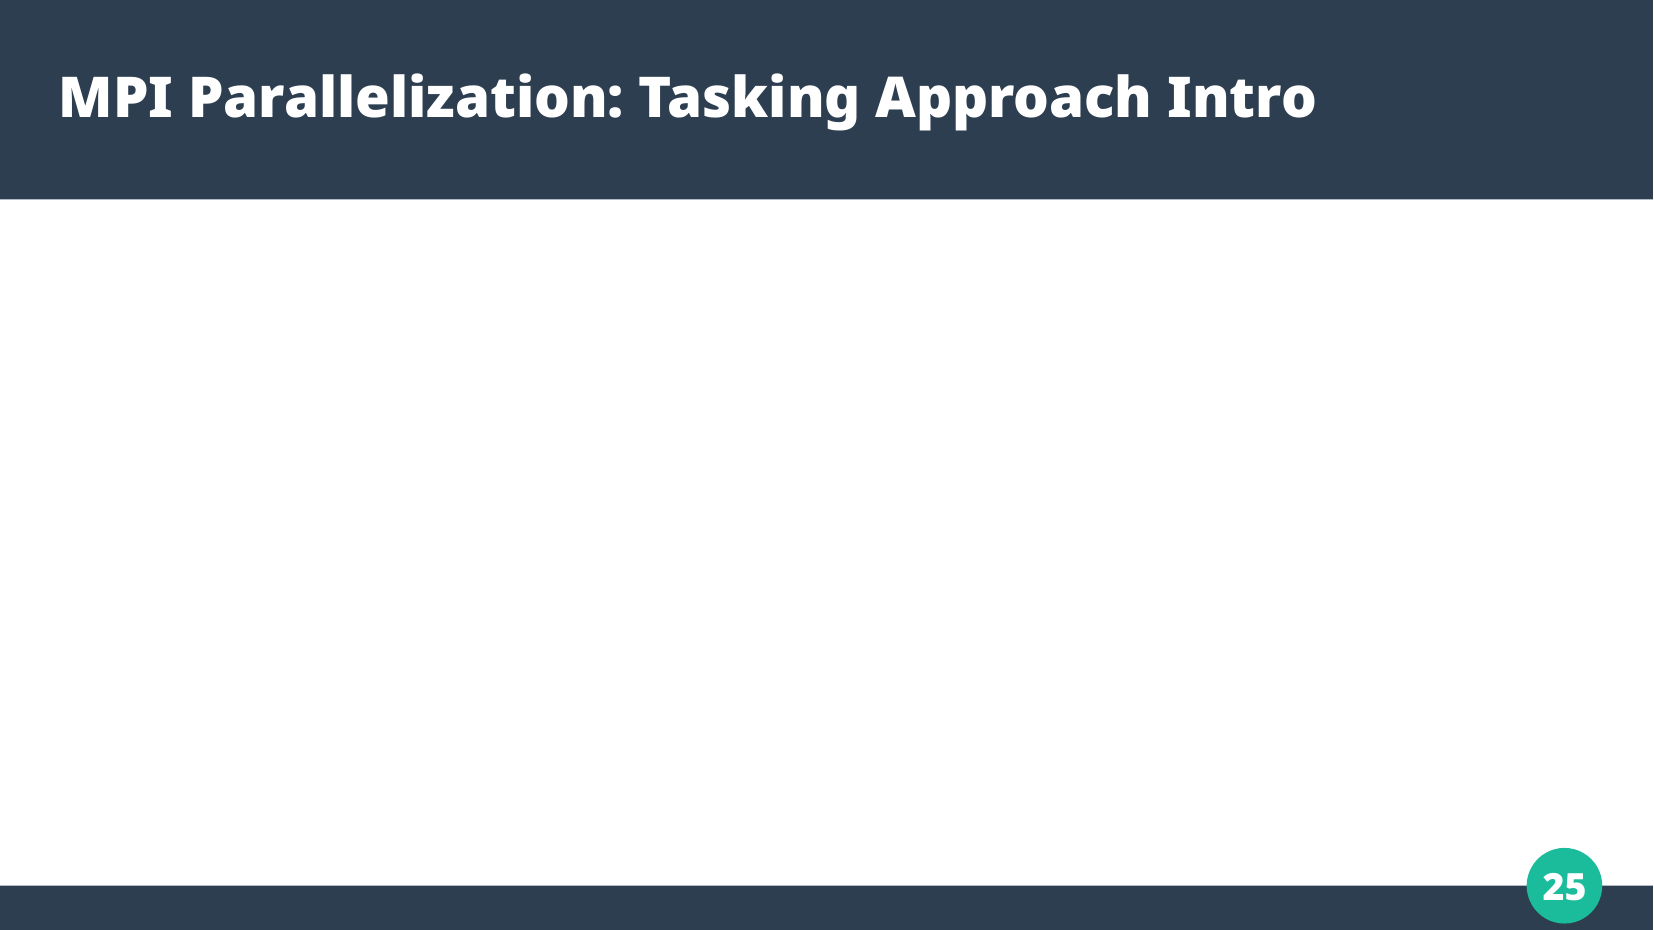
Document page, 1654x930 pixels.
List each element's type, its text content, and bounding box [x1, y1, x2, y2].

title MPI Parallelization: Tasking Approach Intro [58, 36, 1594, 156]
